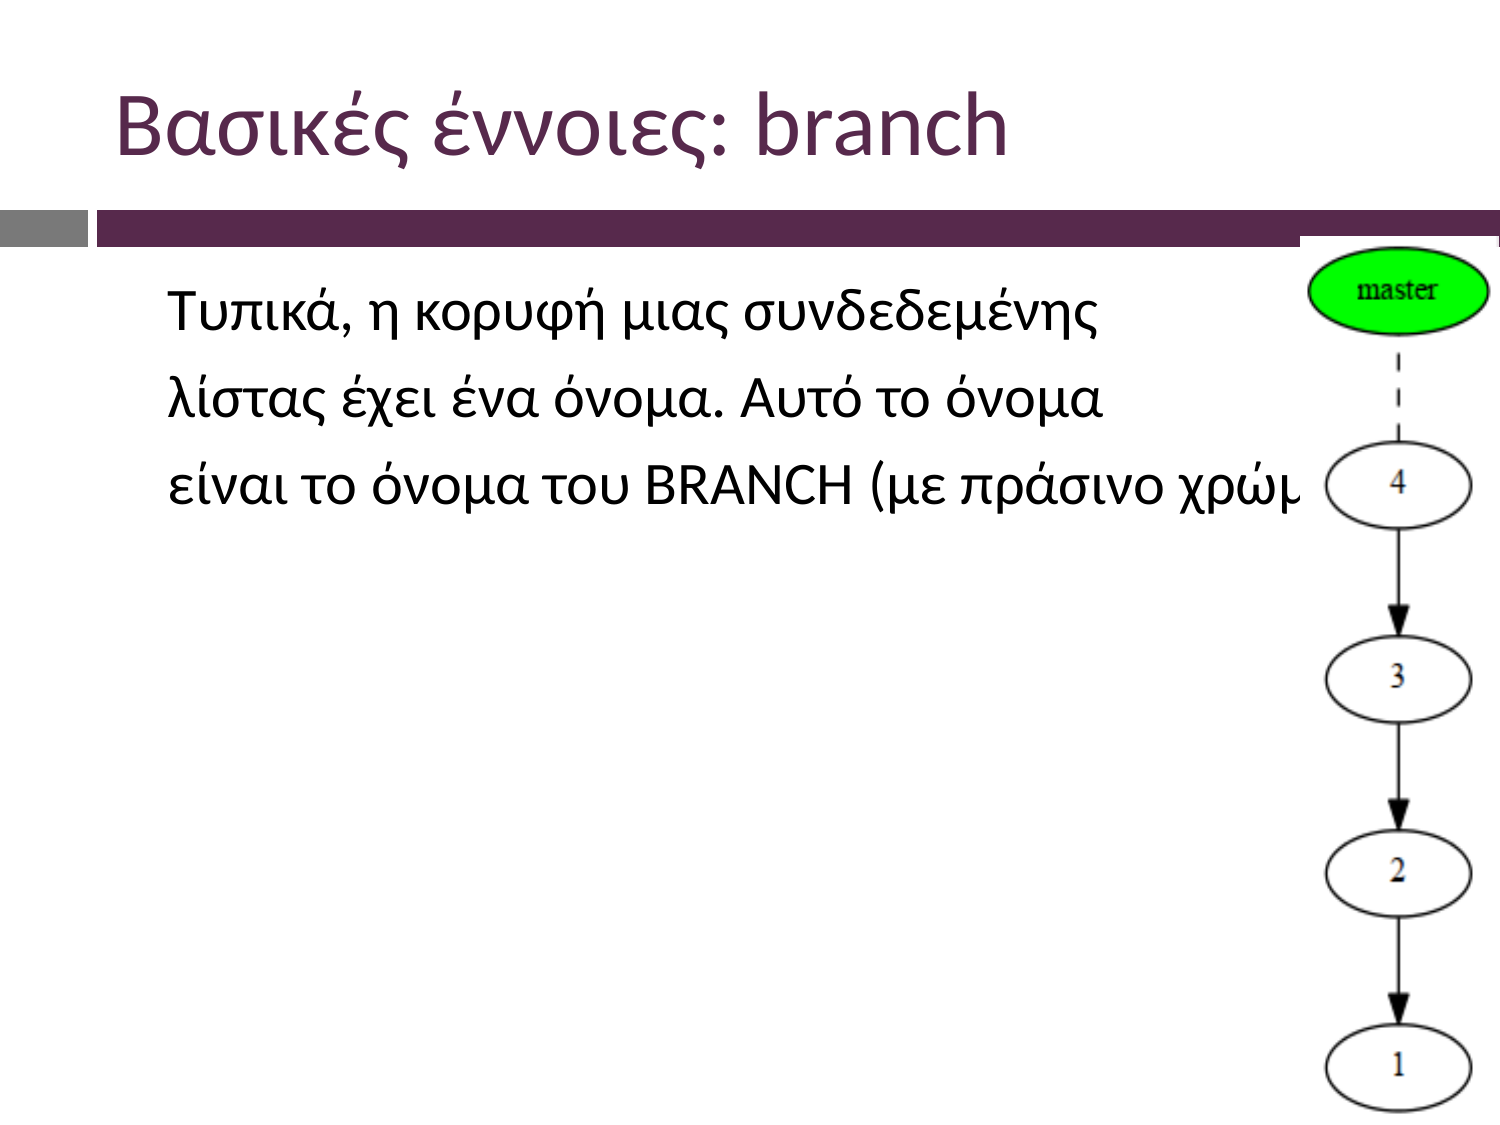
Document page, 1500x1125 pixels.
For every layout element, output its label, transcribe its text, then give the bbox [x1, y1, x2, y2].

list Τυπικά, η κορυφή μιας συνδεδεμένης λίστας έχει ένα όνομα. Αυτό το όνομα είναι το όνομα του BRANCH (με πράσινο χρώμα) [100, 262, 1300, 1000]
title Βασικές έννοιες: branch [99, 37, 1438, 201]
picture [1300, 236, 1499, 1125]
